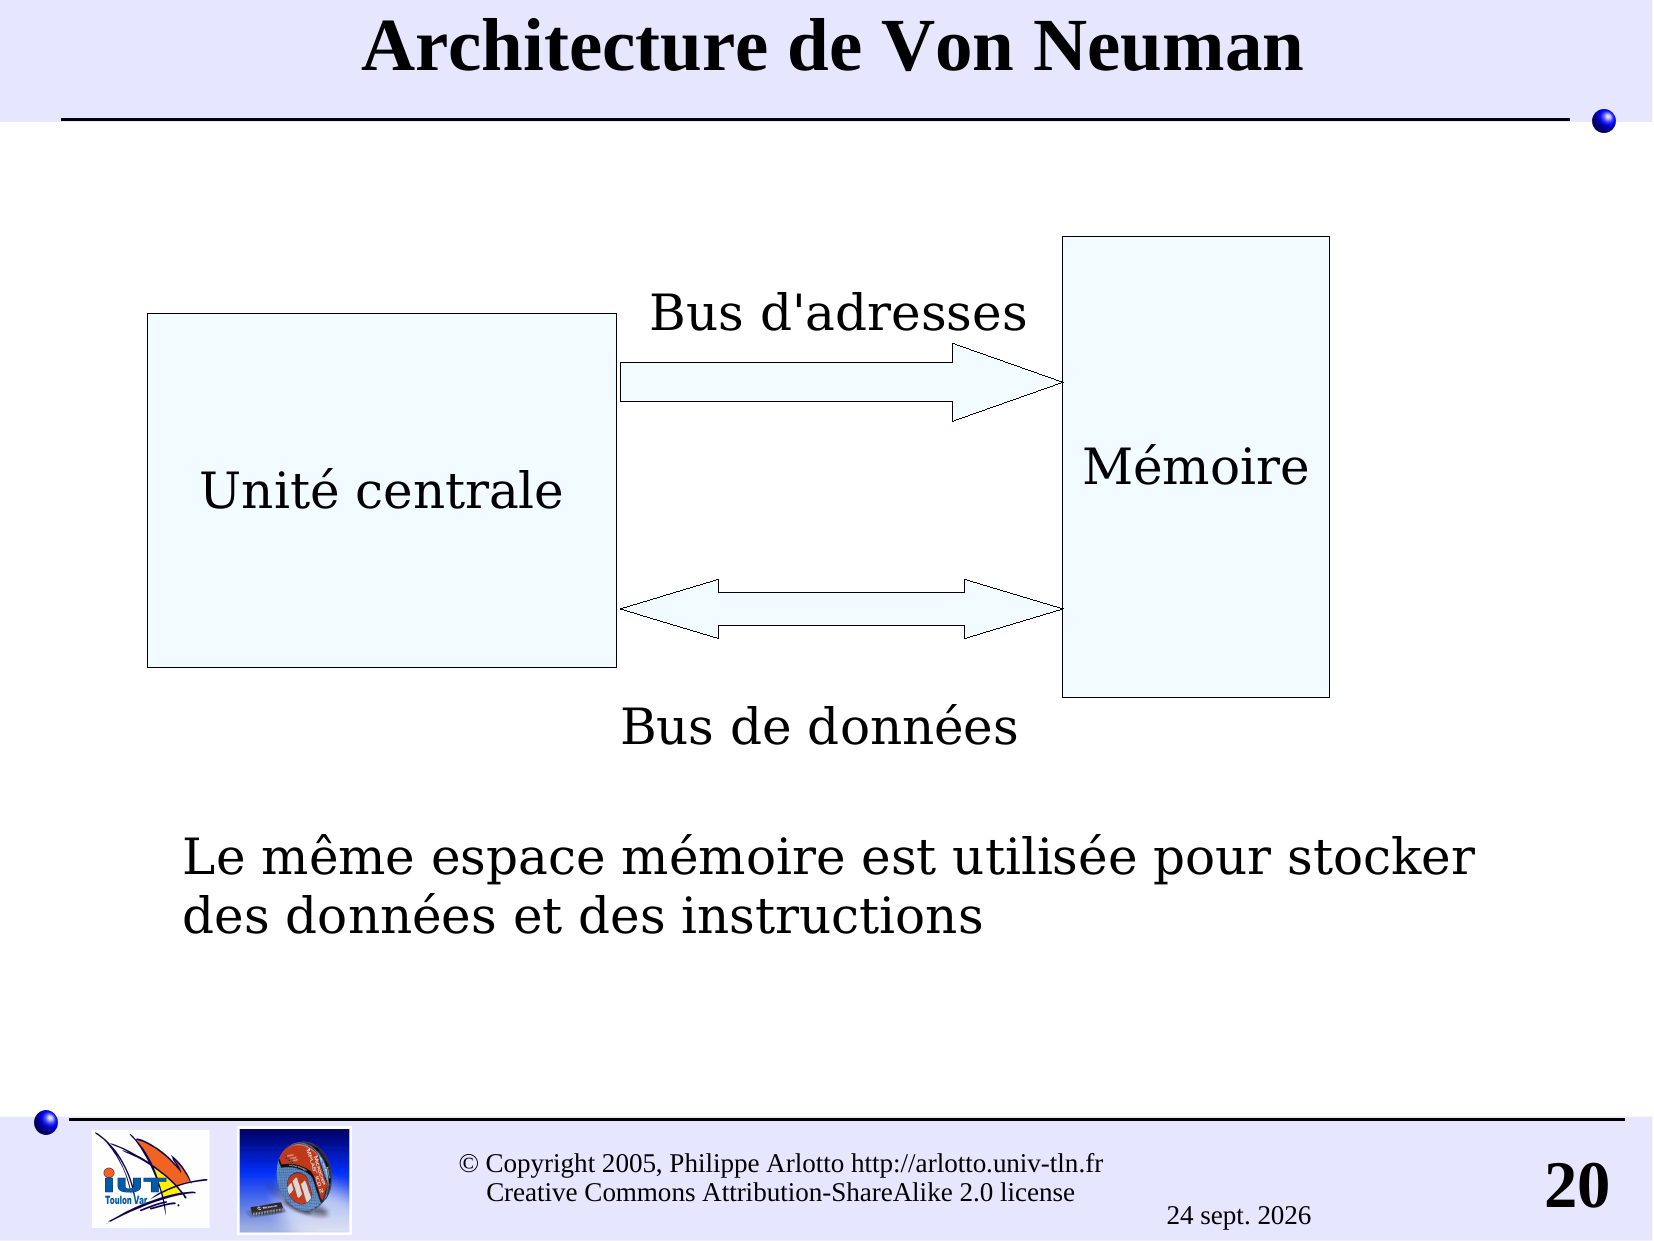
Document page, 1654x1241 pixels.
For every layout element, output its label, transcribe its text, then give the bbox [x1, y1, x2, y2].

title Architecture de Von Neuman [88, 0, 1578, 92]
text_box Mémoire [1062, 236, 1330, 698]
text_box Bus d'adresses [649, 283, 1029, 343]
text_box Le même espace mémoire est utilisée pour stocker des données et des instructions [183, 828, 1477, 945]
text_box [620, 579, 1064, 639]
text_box Unité centrale [147, 313, 617, 668]
picture [237, 1126, 352, 1235]
text_box Bus de données [620, 698, 1063, 757]
text_box [620, 343, 1064, 422]
